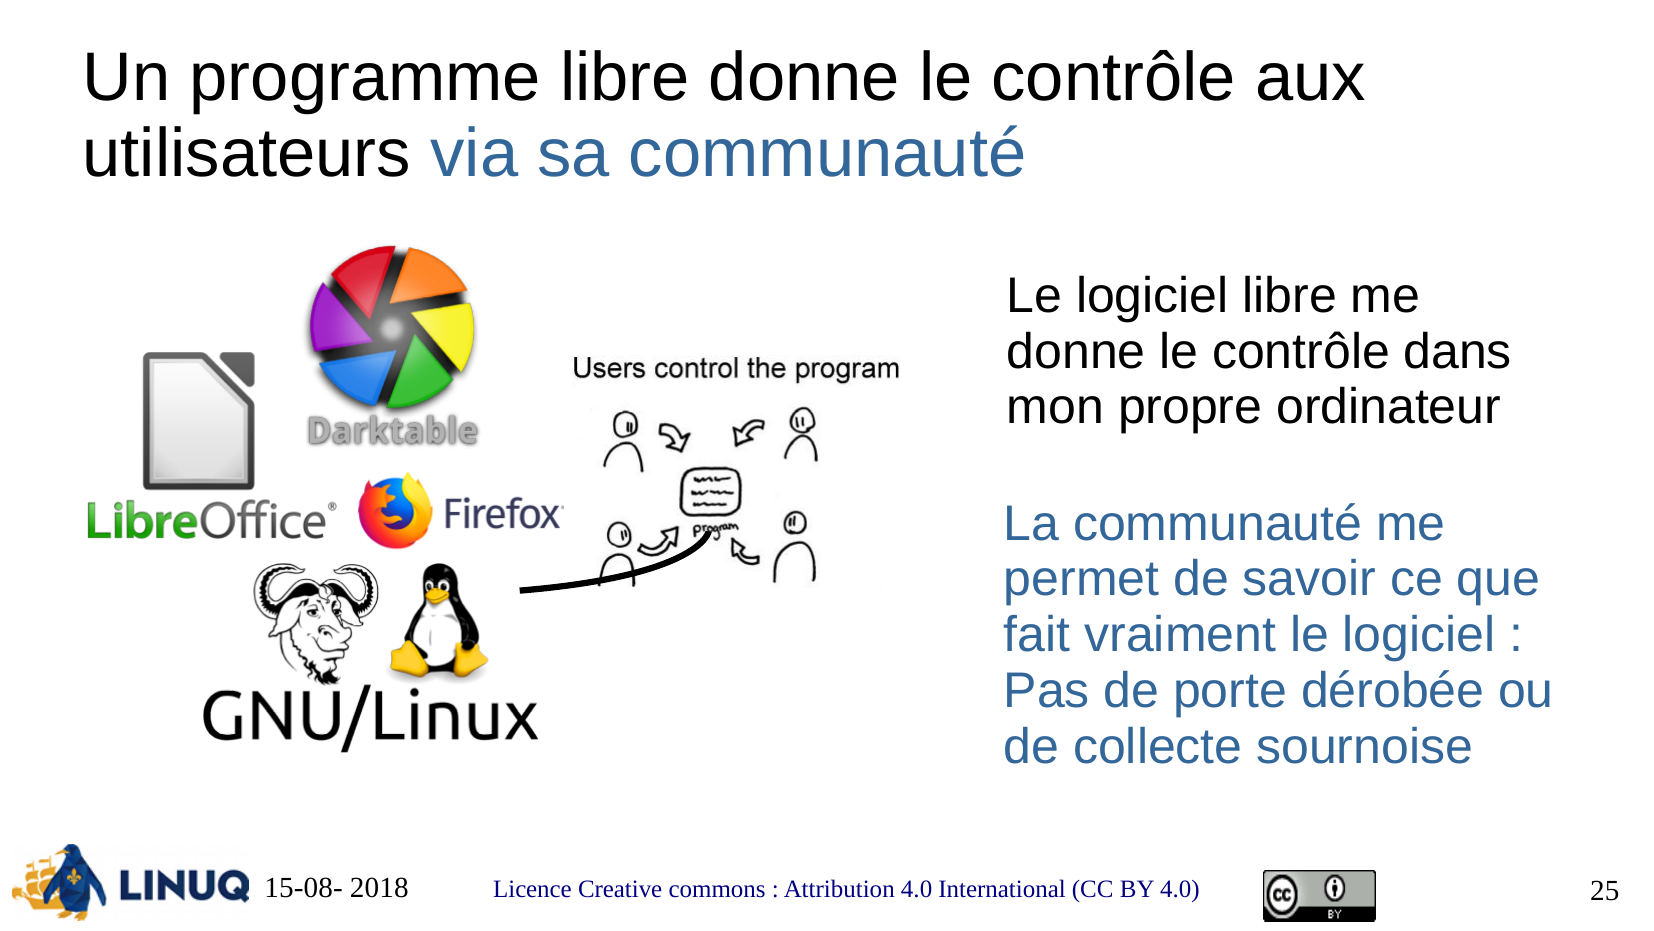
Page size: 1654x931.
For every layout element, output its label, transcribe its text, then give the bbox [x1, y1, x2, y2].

picture [11, 844, 249, 921]
text_box Le logiciel libre me donne le contrôle dans mon propre ordinateur [992, 259, 1548, 449]
picture [1263, 870, 1376, 922]
text_box La communauté me permet de savoir ce que fait vraiment le logiciel : Pas de porte dérobée ou de collecte sournoise [1003, 494, 1571, 774]
title Un programme libre donne le contrôle aux utilisateurs via sa communauté [82, 37, 1571, 193]
picture [82, 238, 910, 756]
